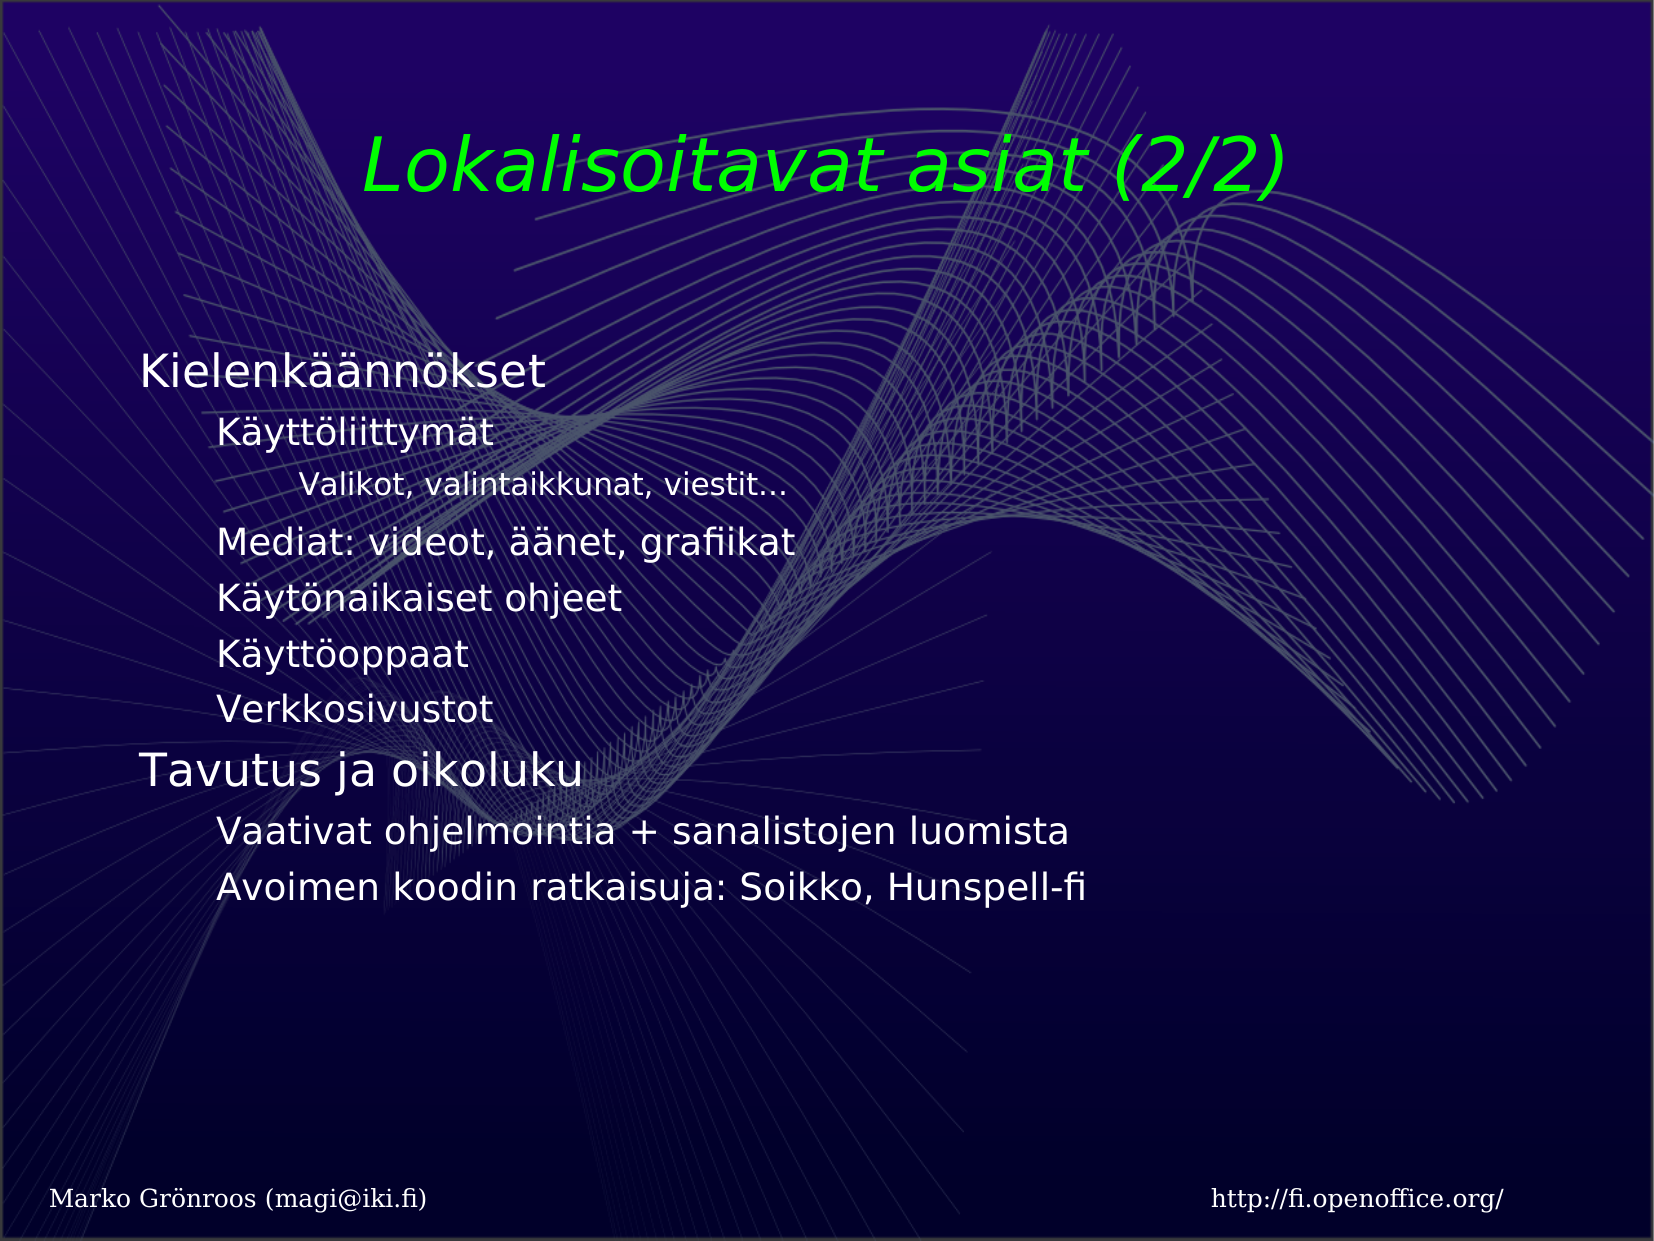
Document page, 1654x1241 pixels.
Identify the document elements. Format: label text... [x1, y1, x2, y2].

list Kielenkäännökset Käyttöliittymät Valikot, valintaikkunat, viestit... Mediat: videot, äänet, grafiikat Käytönaikaiset ohjeet Käyttöoppaat Verkkosivustot Tavutus ja oikoluku Vaativat ohjelmointia + sanalistojen luomista Avoimen koodin ratkaisuja: Soikko, Hunspell-fi [121, 344, 1534, 1127]
picture [0, 0, 1654, 1241]
title Lokalisoitavat asiat (2/2) [121, 61, 1534, 269]
